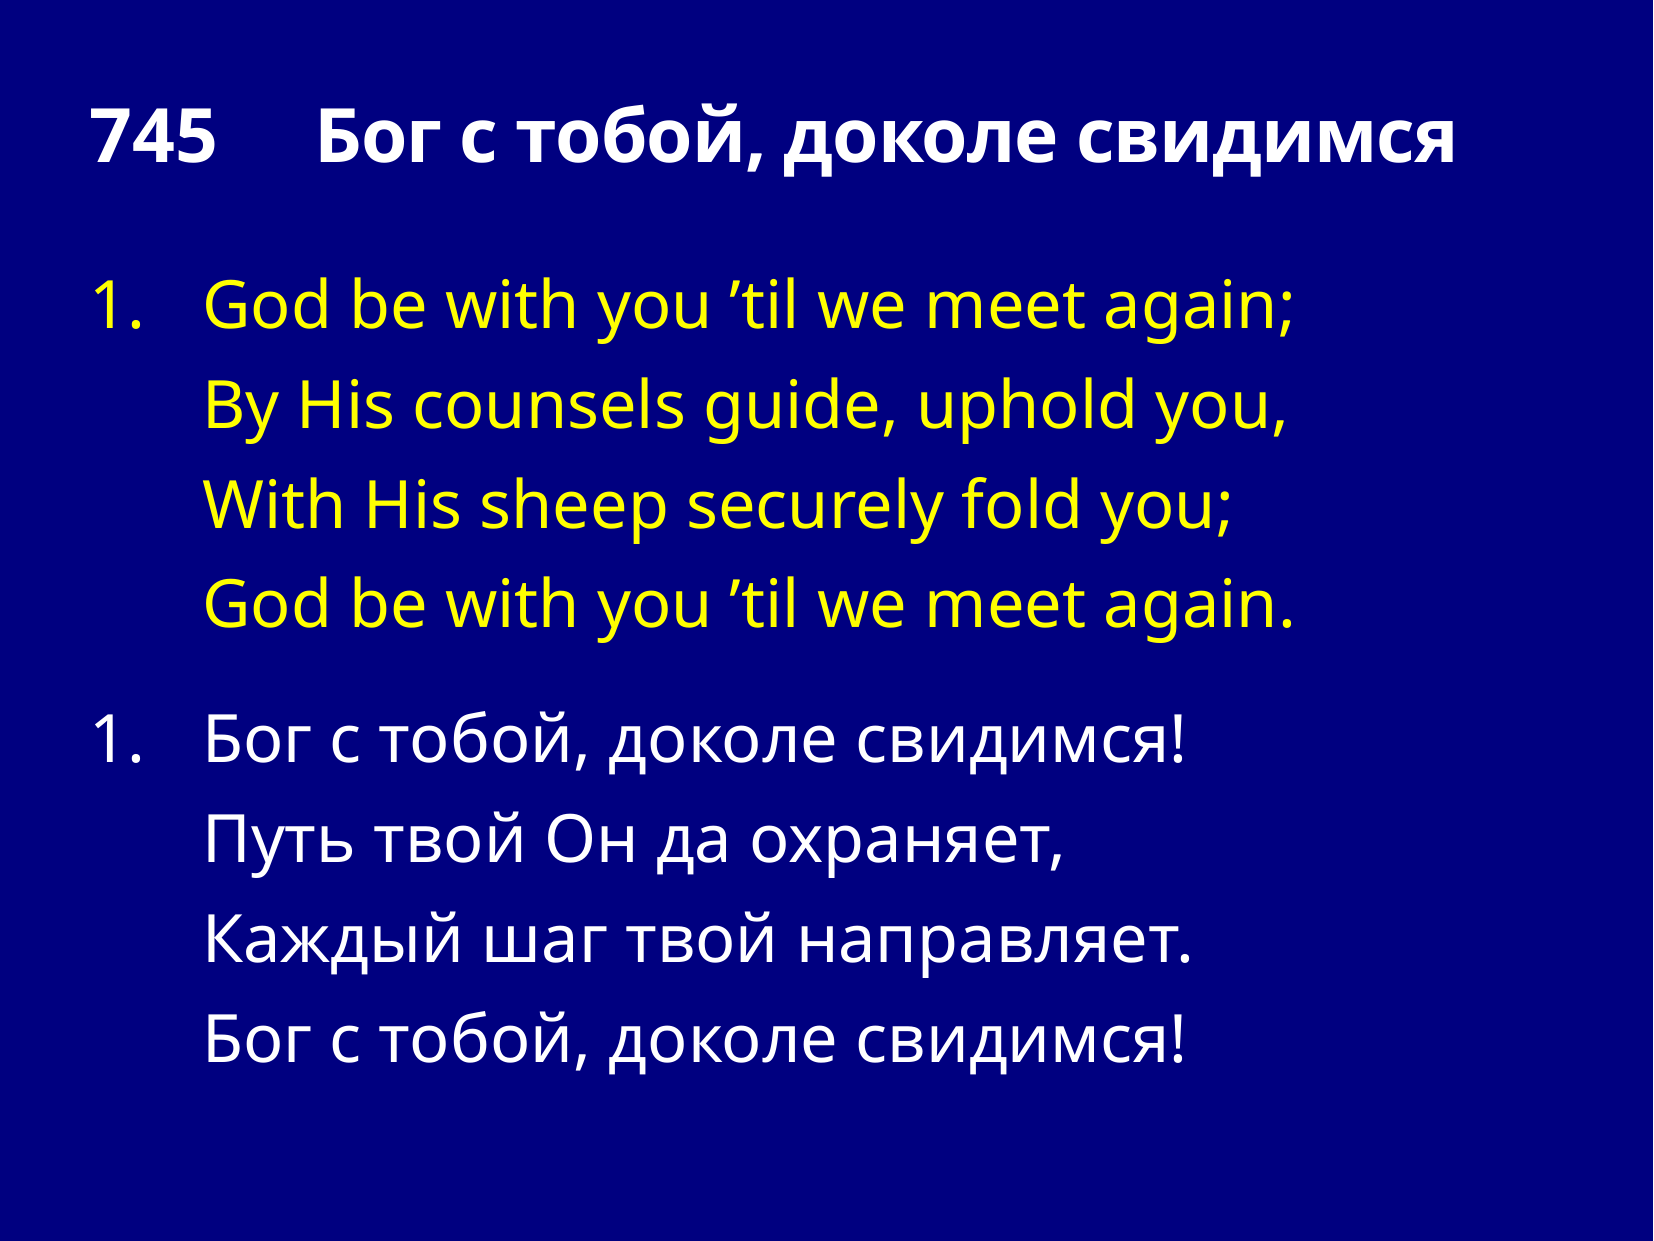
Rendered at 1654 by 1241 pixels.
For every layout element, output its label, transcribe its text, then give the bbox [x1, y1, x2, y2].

text_box 1. Бог с тобой, доколе свидимся! Путь твой Он да охраняет, Каждый шаг твой направляет. Бог с тобой, доколе свидимся! [75, 675, 1576, 1163]
text_box 745 Бог с тобой, доколе свидимся [75, 75, 1653, 188]
text_box 1. God be with you ’til we meet again; By His counsels guide, uphold you, With His sheep securely fold you; God be with you ’til we meet again. [75, 188, 1576, 638]
